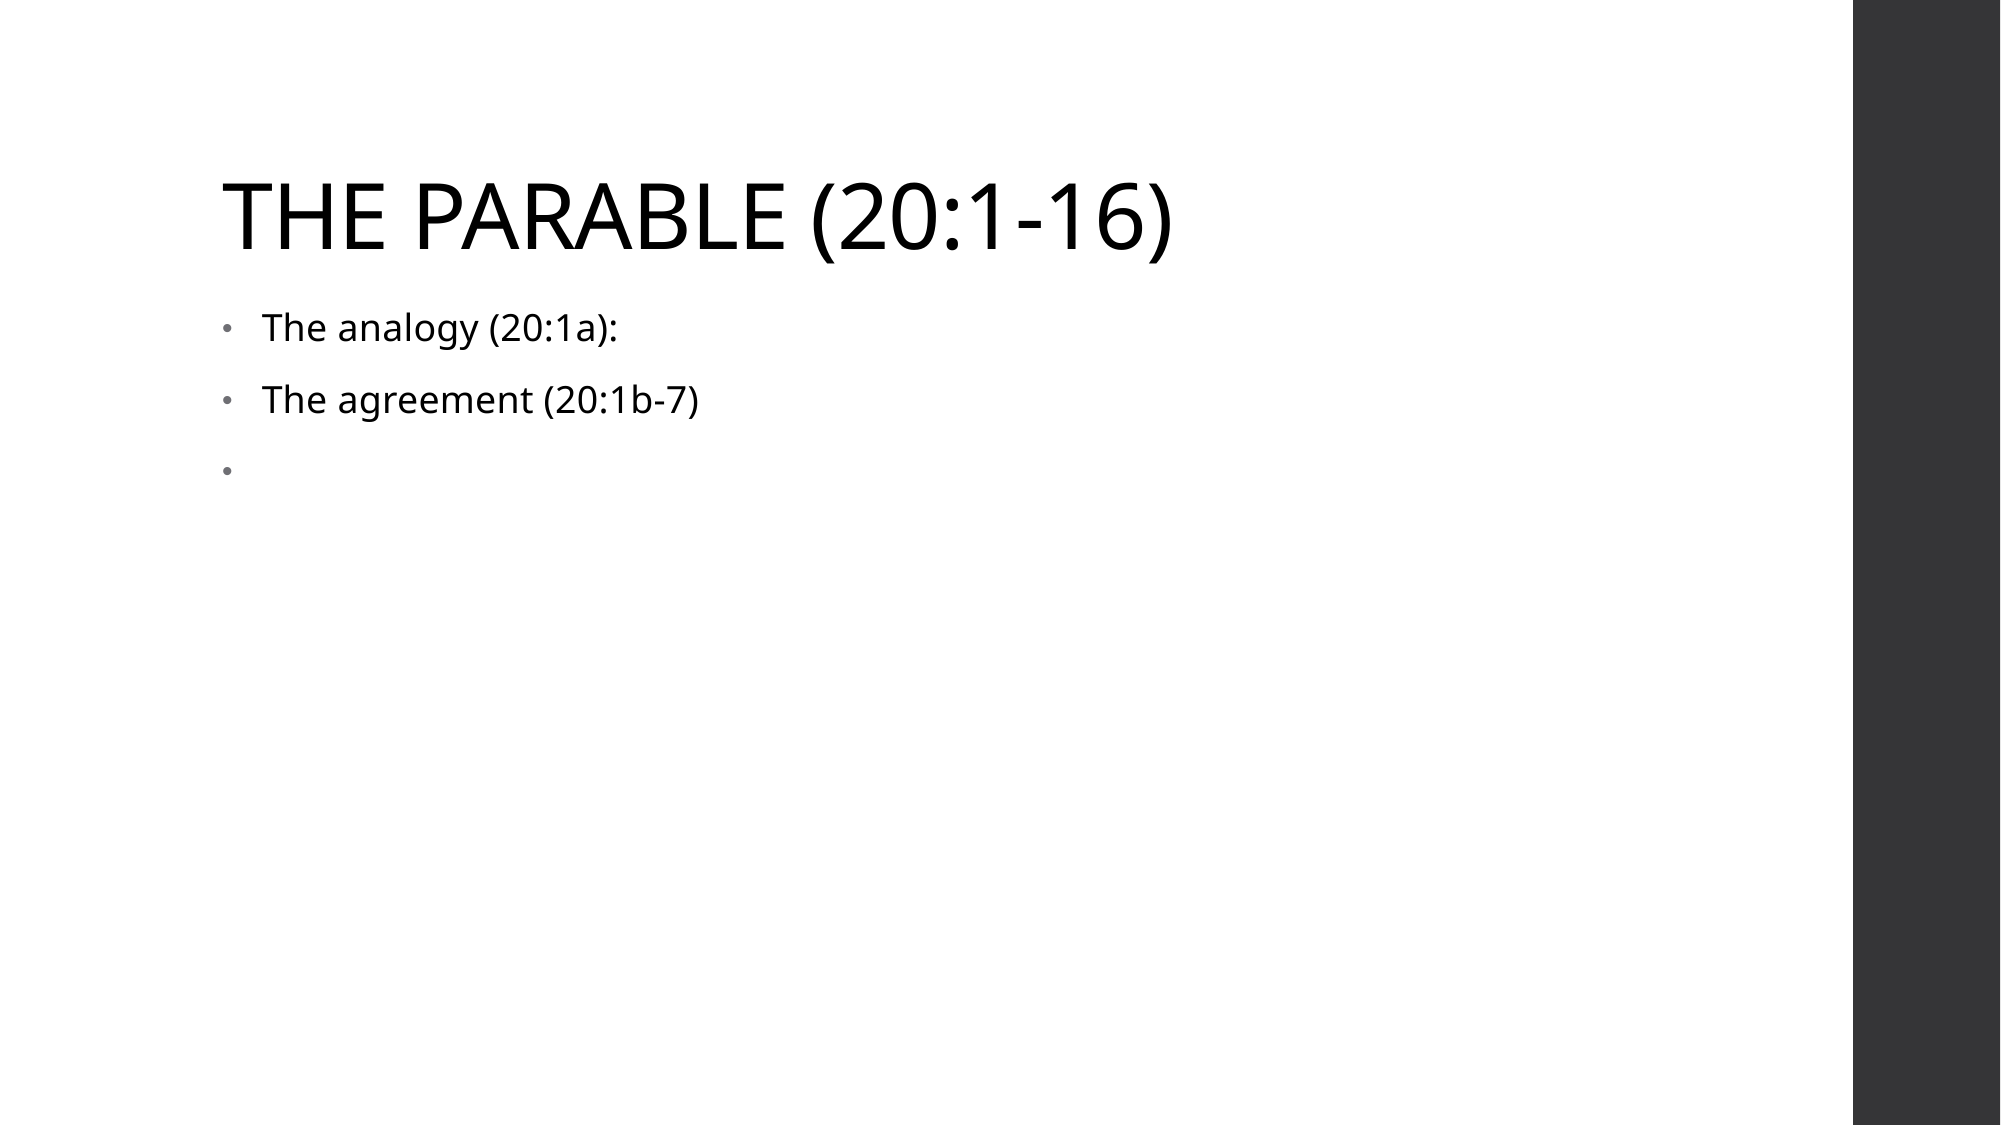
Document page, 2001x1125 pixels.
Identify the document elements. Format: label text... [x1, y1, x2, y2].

title THE PARABLE (20:1-16) [206, 60, 1797, 278]
list The analogy (20:1a): The agreement (20:1b-7) [206, 299, 1617, 1014]
